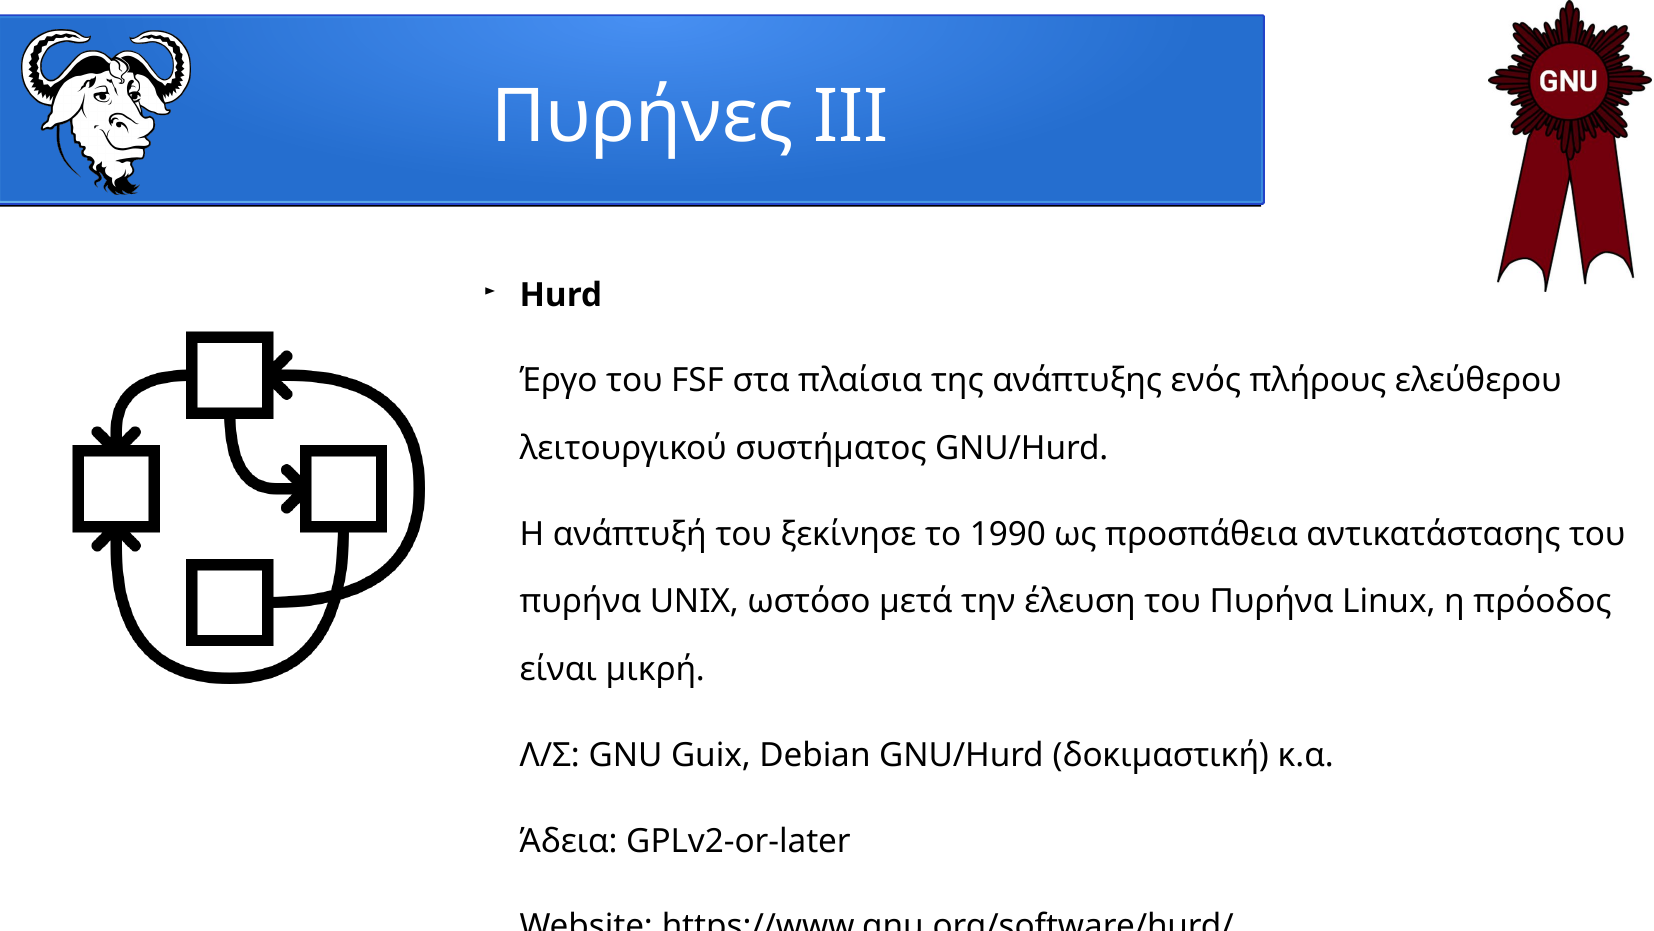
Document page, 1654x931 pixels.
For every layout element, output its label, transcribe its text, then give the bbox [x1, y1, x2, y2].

picture [59, 318, 438, 697]
picture [21, 29, 191, 195]
text_box Hurd Έργο του FSF στα πλαίσια της ανάπτυξης ενός πλήρους ελεύθερου λειτουργικού συστήματος GNU/Hurd. Η ανάπτυξή του ξεκίνησε το 1990 ως προσπάθεια αντικατάστασης του πυρήνα UNIX, ωστόσο μετά την έλευση του Πυρήνα Linux, η πρόοδος είναι μικρή. Λ/Σ: GNU Guix, Debian GNU/Hurd (δοκιμαστική) κ.α. Άδεια: GPLv2-or-later Website: https://www.gnu.org/software/hurd/ [484, 248, 1648, 931]
picture [1488, 0, 1652, 292]
title Πυρήνες III [146, 28, 1235, 196]
